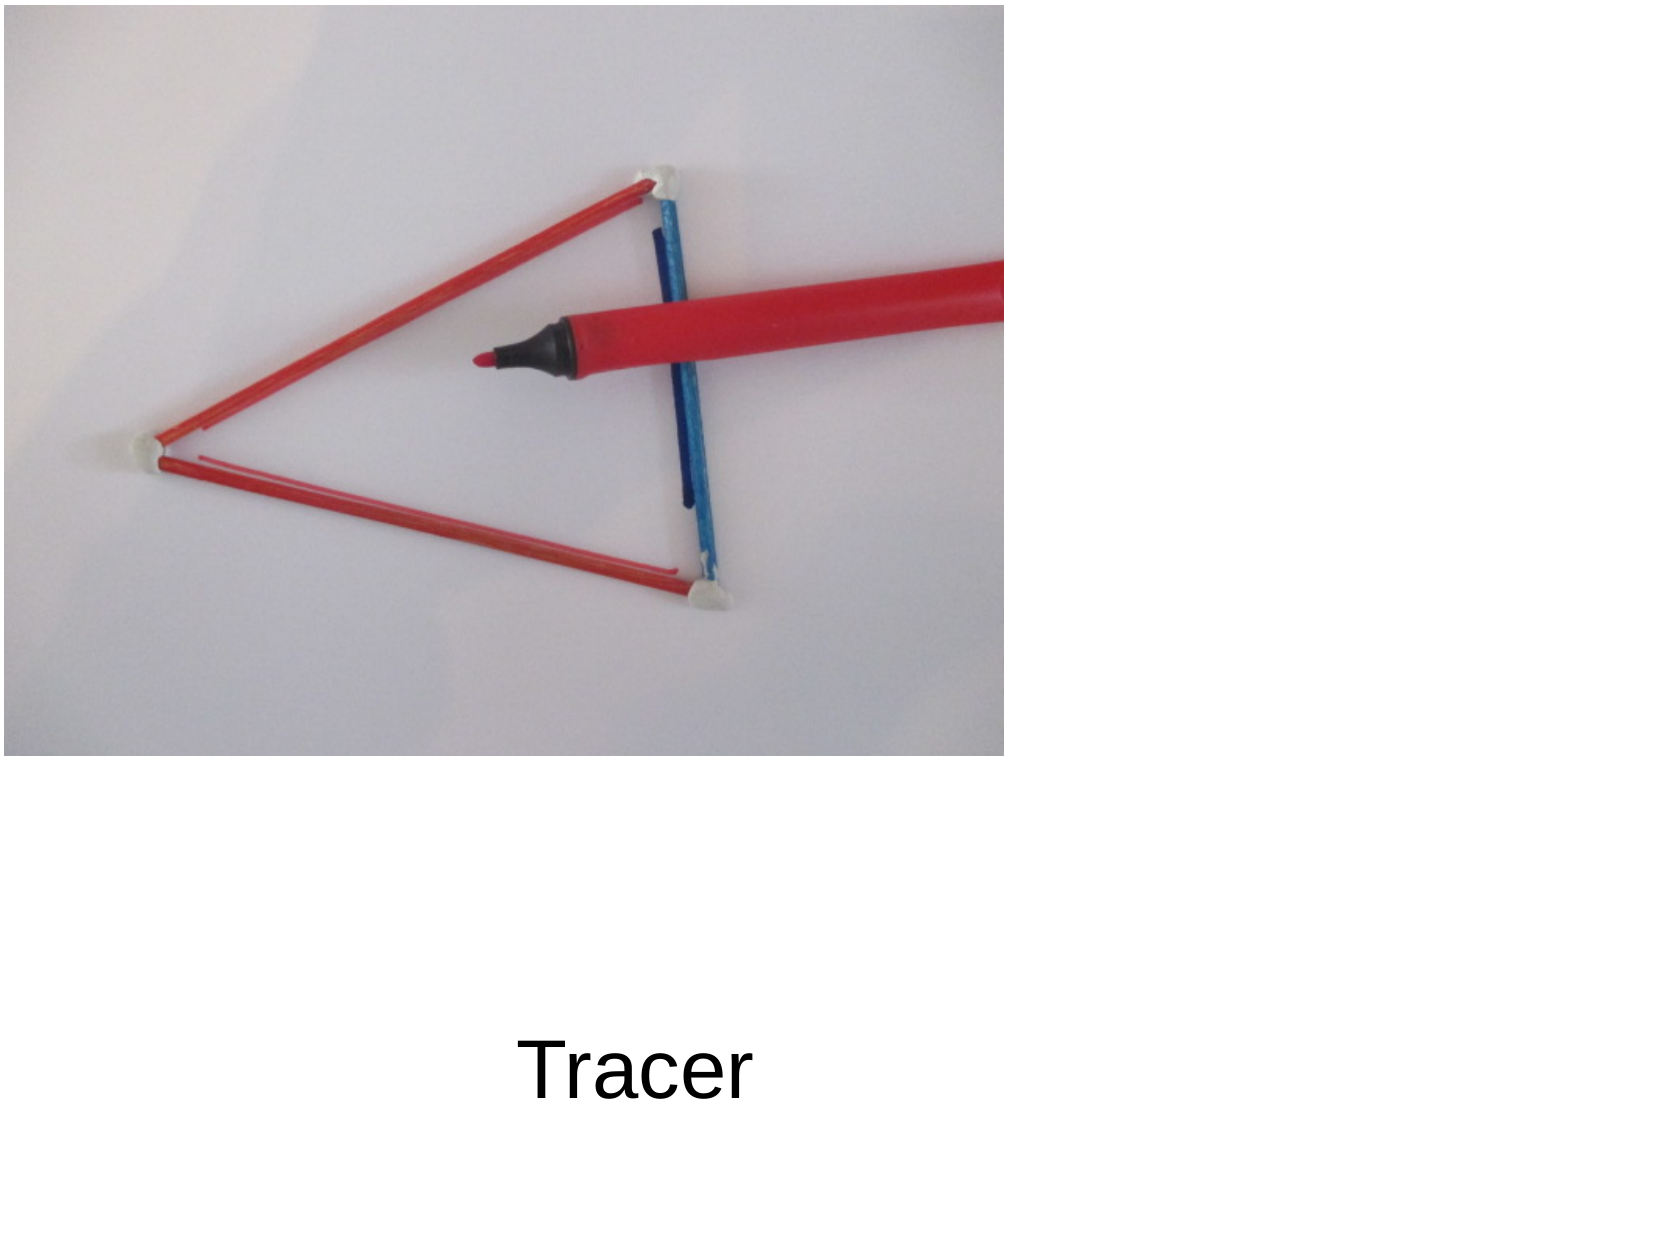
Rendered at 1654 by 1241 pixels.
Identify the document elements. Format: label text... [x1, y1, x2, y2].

text_box Tracer [502, 1015, 770, 1124]
picture [4, 5, 1004, 756]
